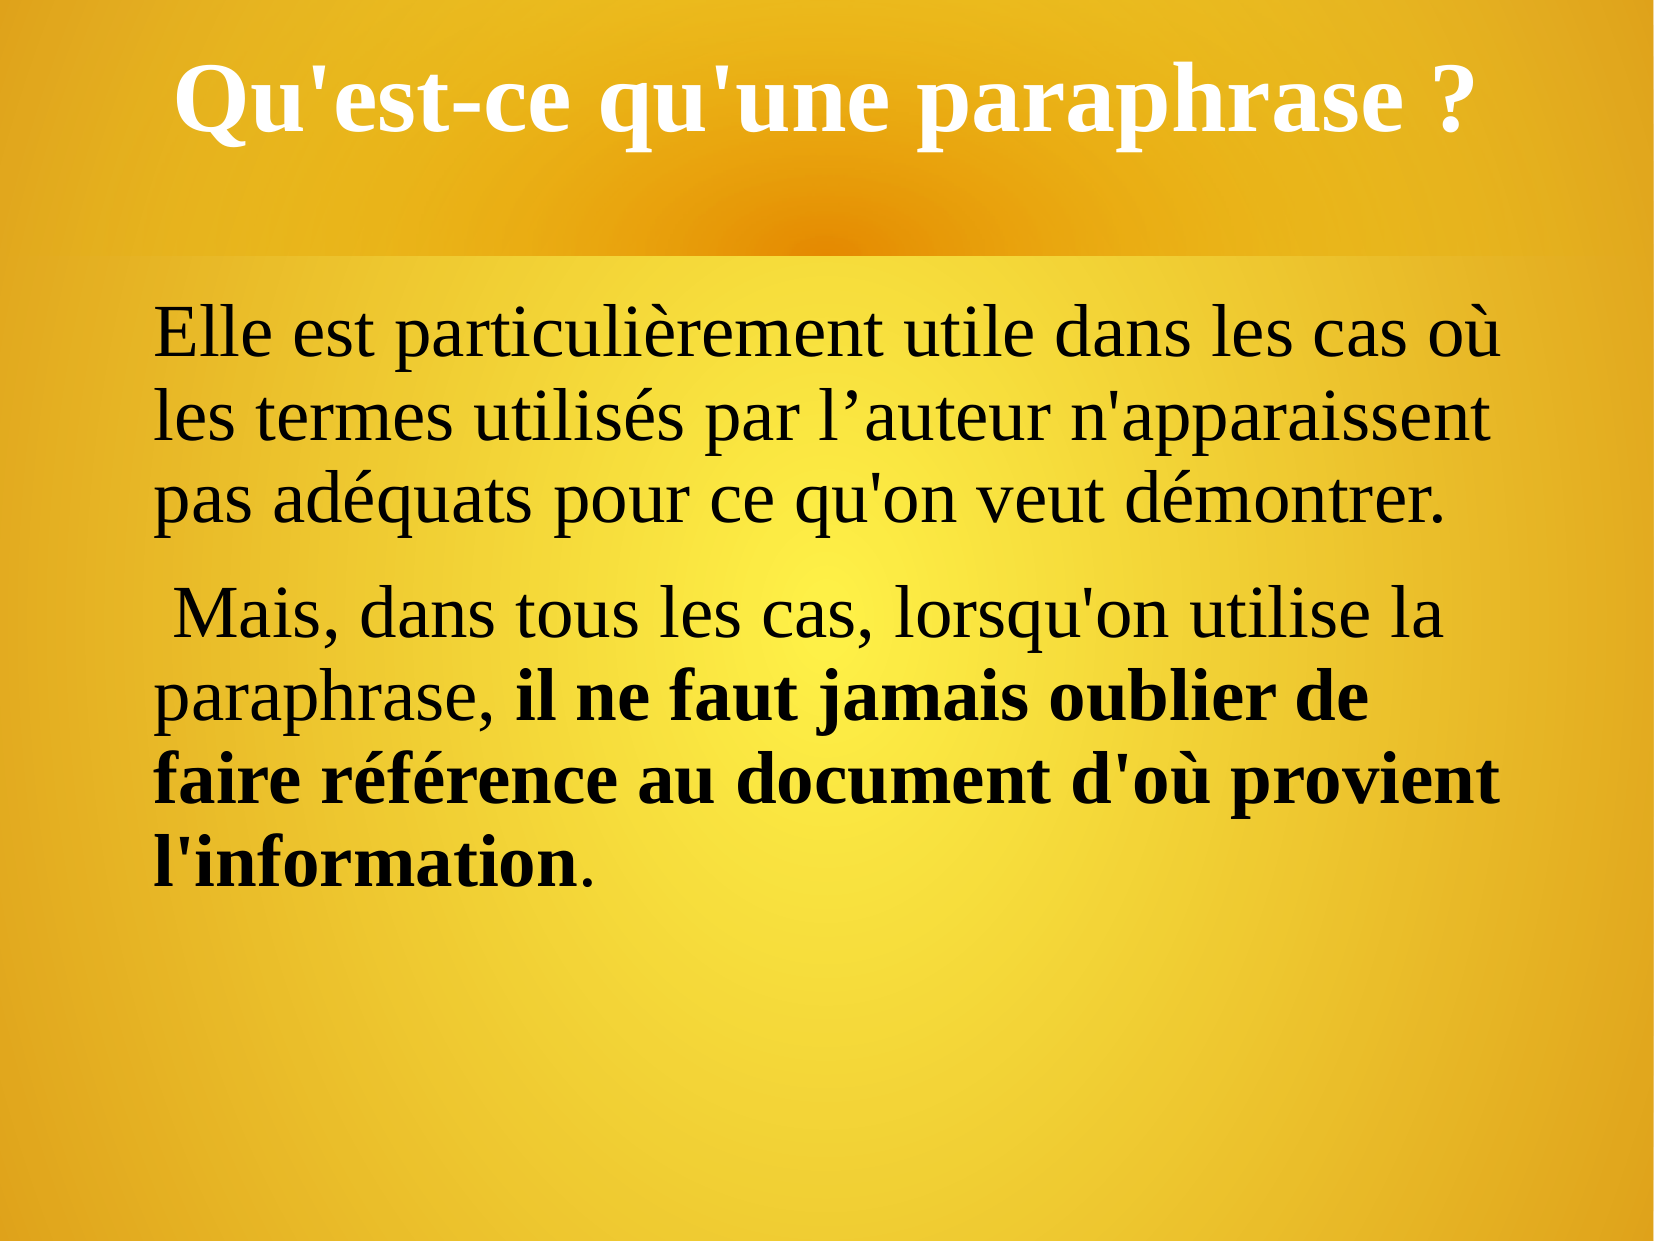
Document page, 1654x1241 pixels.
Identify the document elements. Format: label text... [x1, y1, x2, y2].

list Elle est particulièrement utile dans les cas où les termes utilisés par l’auteur n'apparaissent pas adéquats pour ce qu'on veut démontrer. Mais, dans tous les cas, lorsqu'on utilise la paraphrase, il ne faut jamais oublier de faire référence au document d'où provient l'information. [82, 290, 1538, 1010]
title Qu'est-ce qu'une paraphrase ? [82, 42, 1571, 264]
